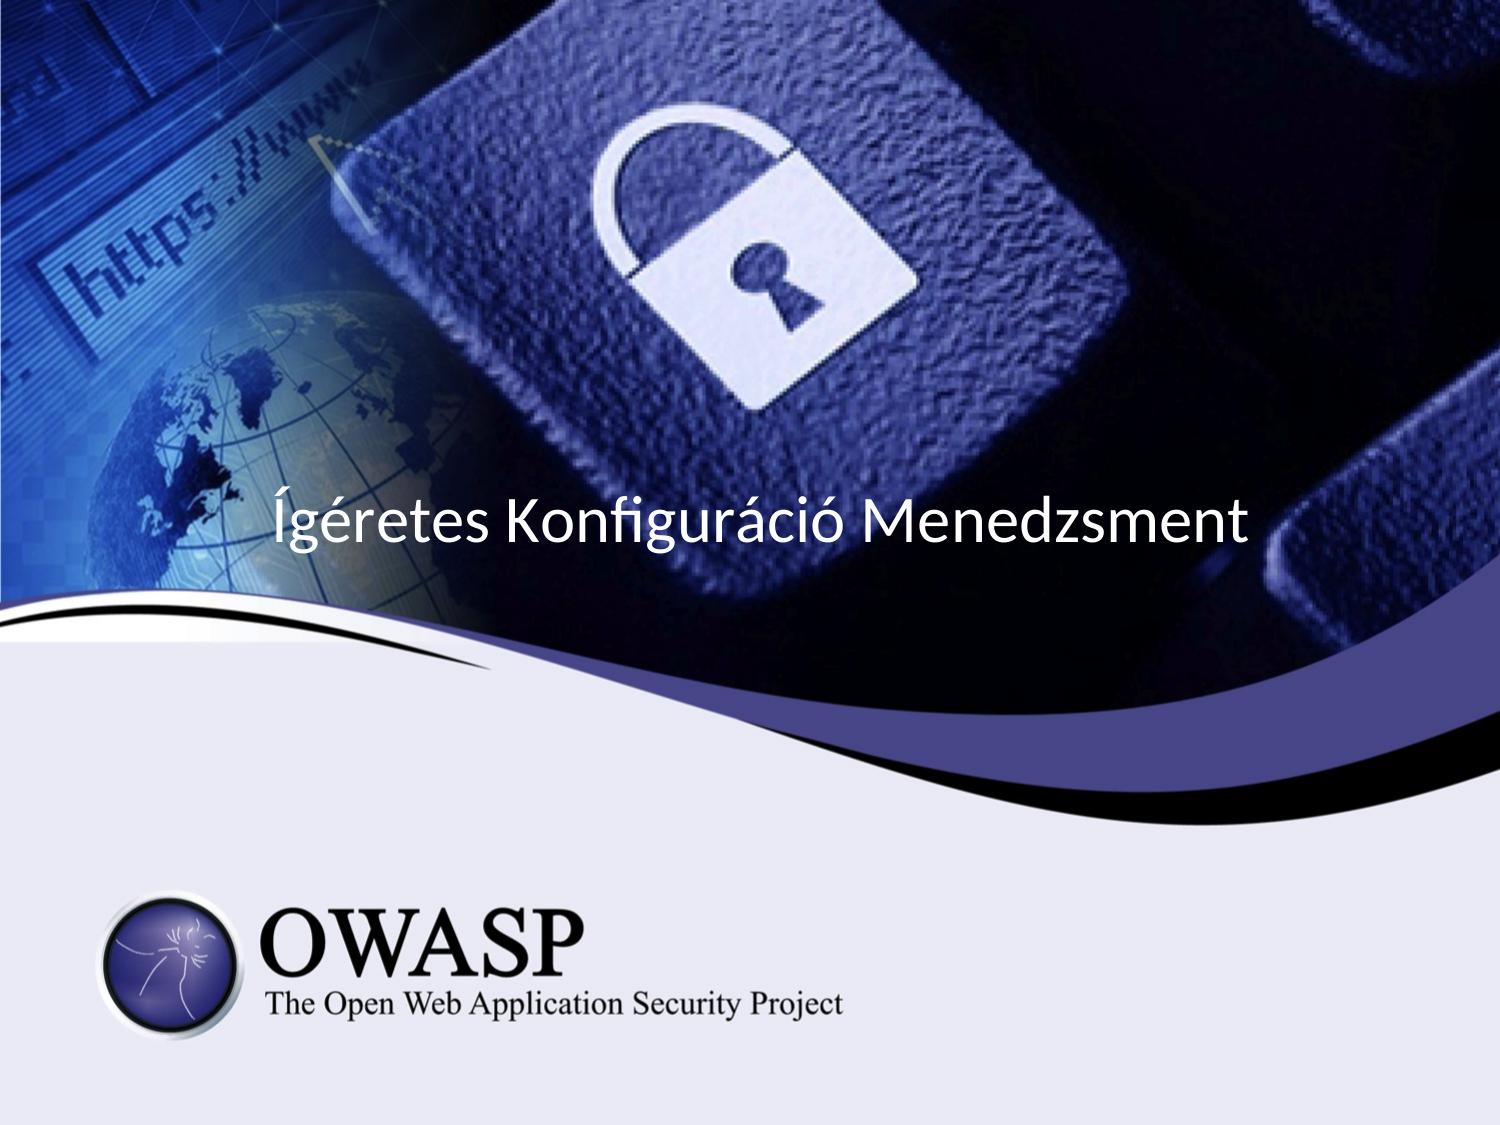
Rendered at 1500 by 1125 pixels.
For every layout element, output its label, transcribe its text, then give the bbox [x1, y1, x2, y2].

text_box Ígéretes Konfiguráció Menedzsment [236, 468, 1287, 756]
picture [0, 0, 1500, 1125]
